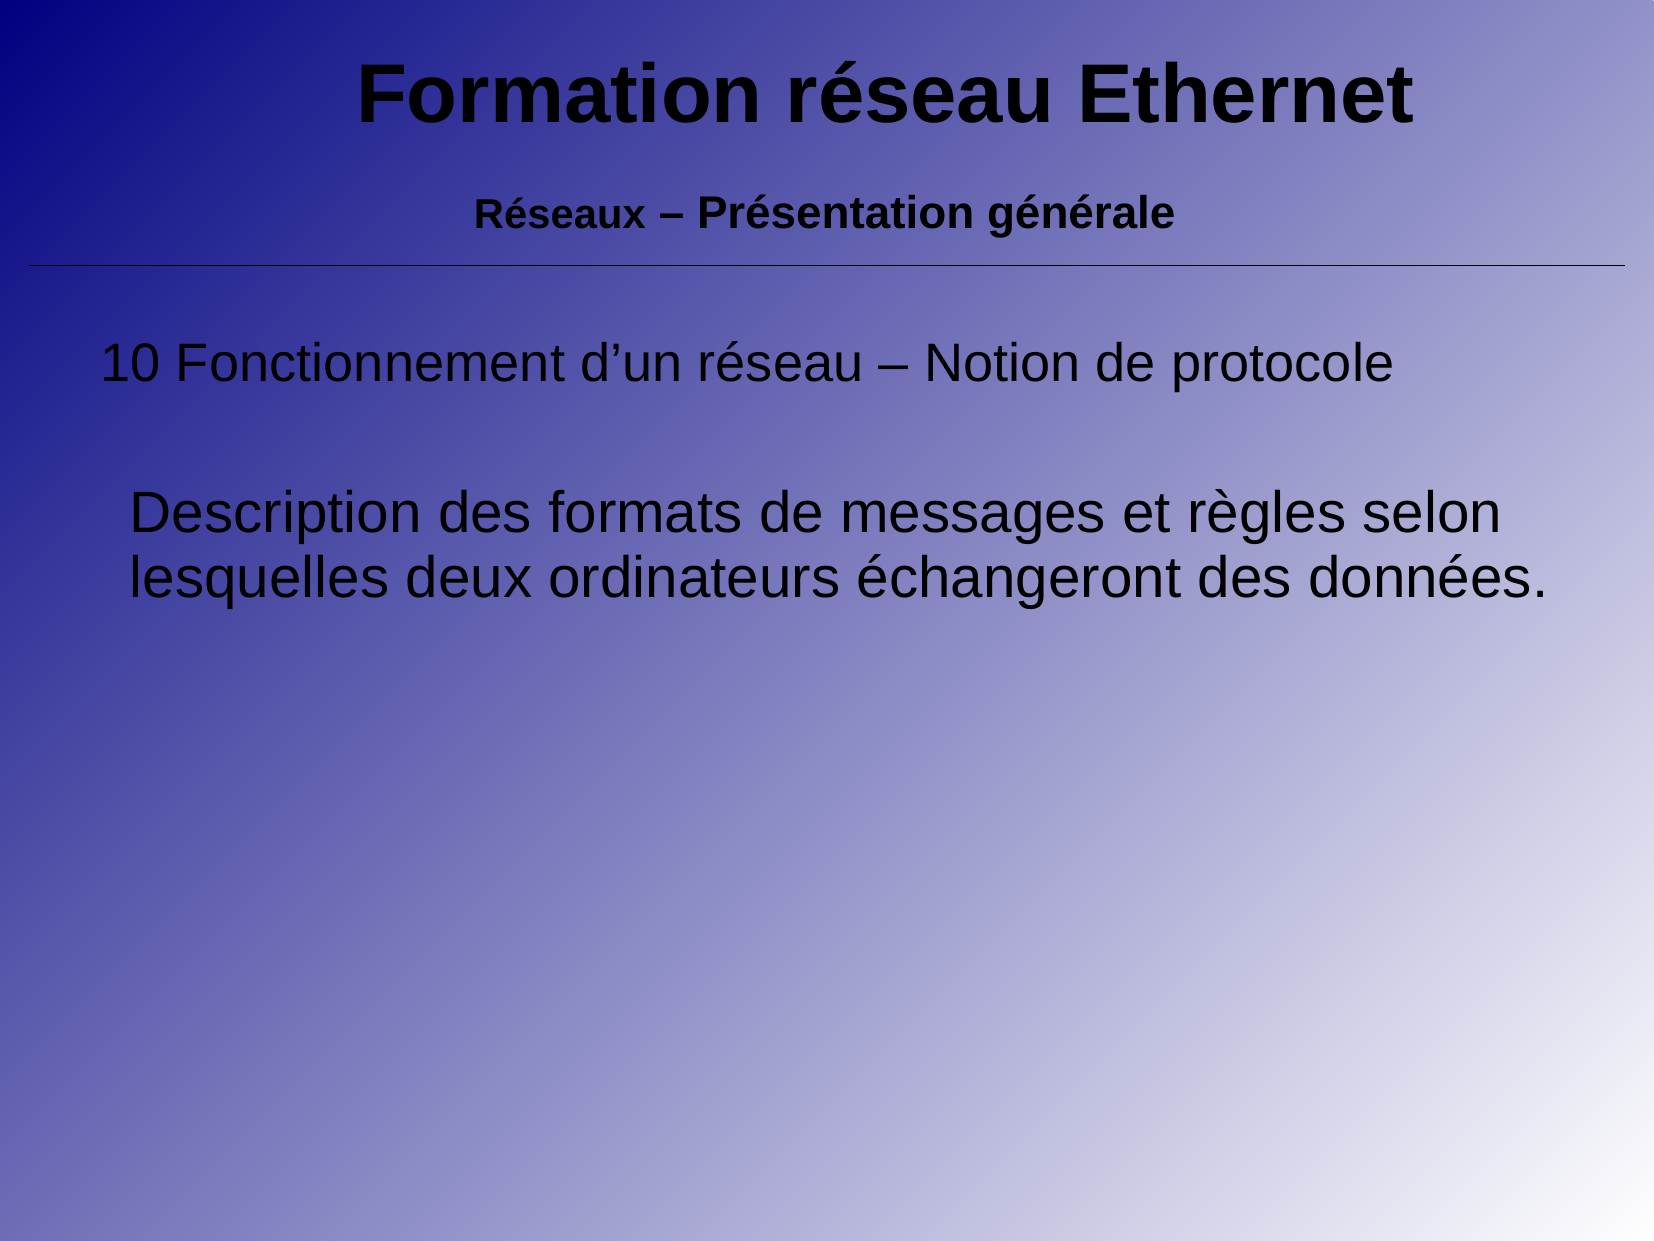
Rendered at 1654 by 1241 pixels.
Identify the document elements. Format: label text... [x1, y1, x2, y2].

text_box Description des formats de messages et règles selon lesquelles deux ordinateurs échangeront des données. [115, 472, 1565, 617]
text_box 10 Fonctionnement d’un réseau – Notion de protocole [85, 324, 1412, 401]
text_box Réseaux – Présentation générale [29, 177, 1621, 265]
text_box Réseaux – Présentation générale [29, 266, 1621, 354]
text_box Formation réseau Ethernet [324, 39, 1447, 148]
